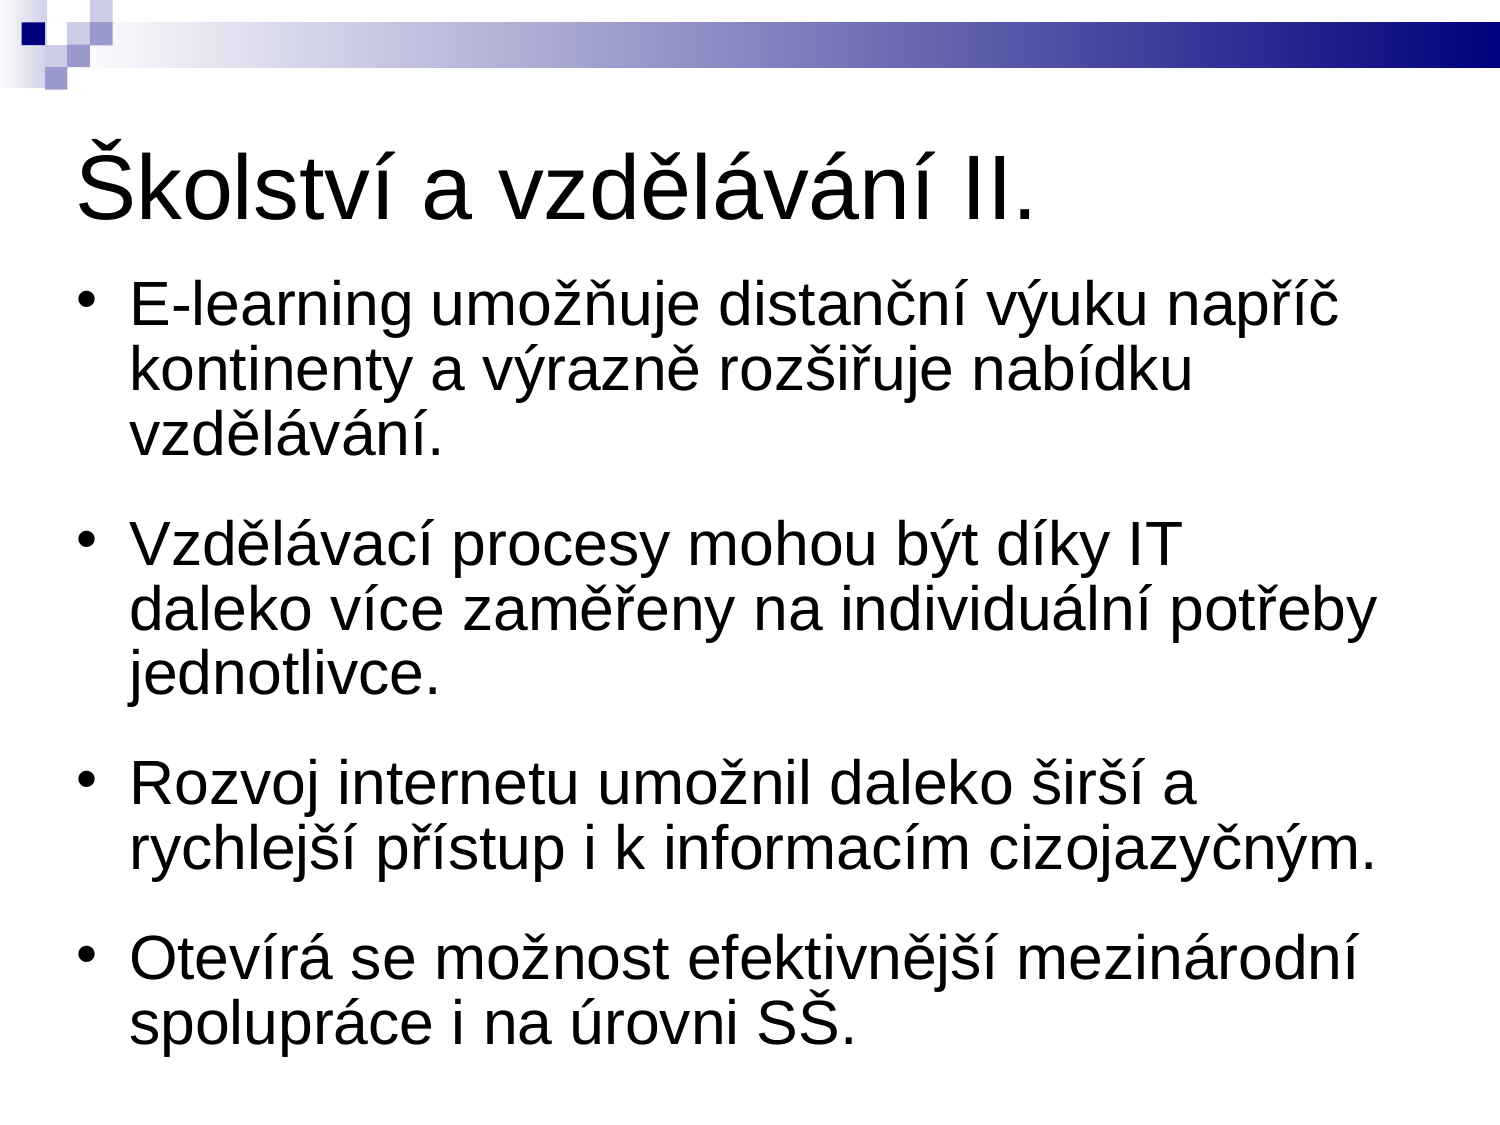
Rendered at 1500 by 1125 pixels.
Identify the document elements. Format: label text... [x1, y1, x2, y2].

list E-learning umožňuje distanční výuku napříč kontinenty a výrazně rozšiřuje nabídku vzdělávání. Vzdělávací procesy mohou být díky IT daleko více zaměřeny na individuální potřeby jednotlivce. Rozvoj internetu umožnil daleko širší a rychlejší přístup i k informacím cizojazyčným. Otevírá se možnost efektivnější mezinárodní spolupráce i na úrovni SŠ. [58, 269, 1409, 1107]
title Školství a vzdělávání II. [75, 75, 1426, 301]
